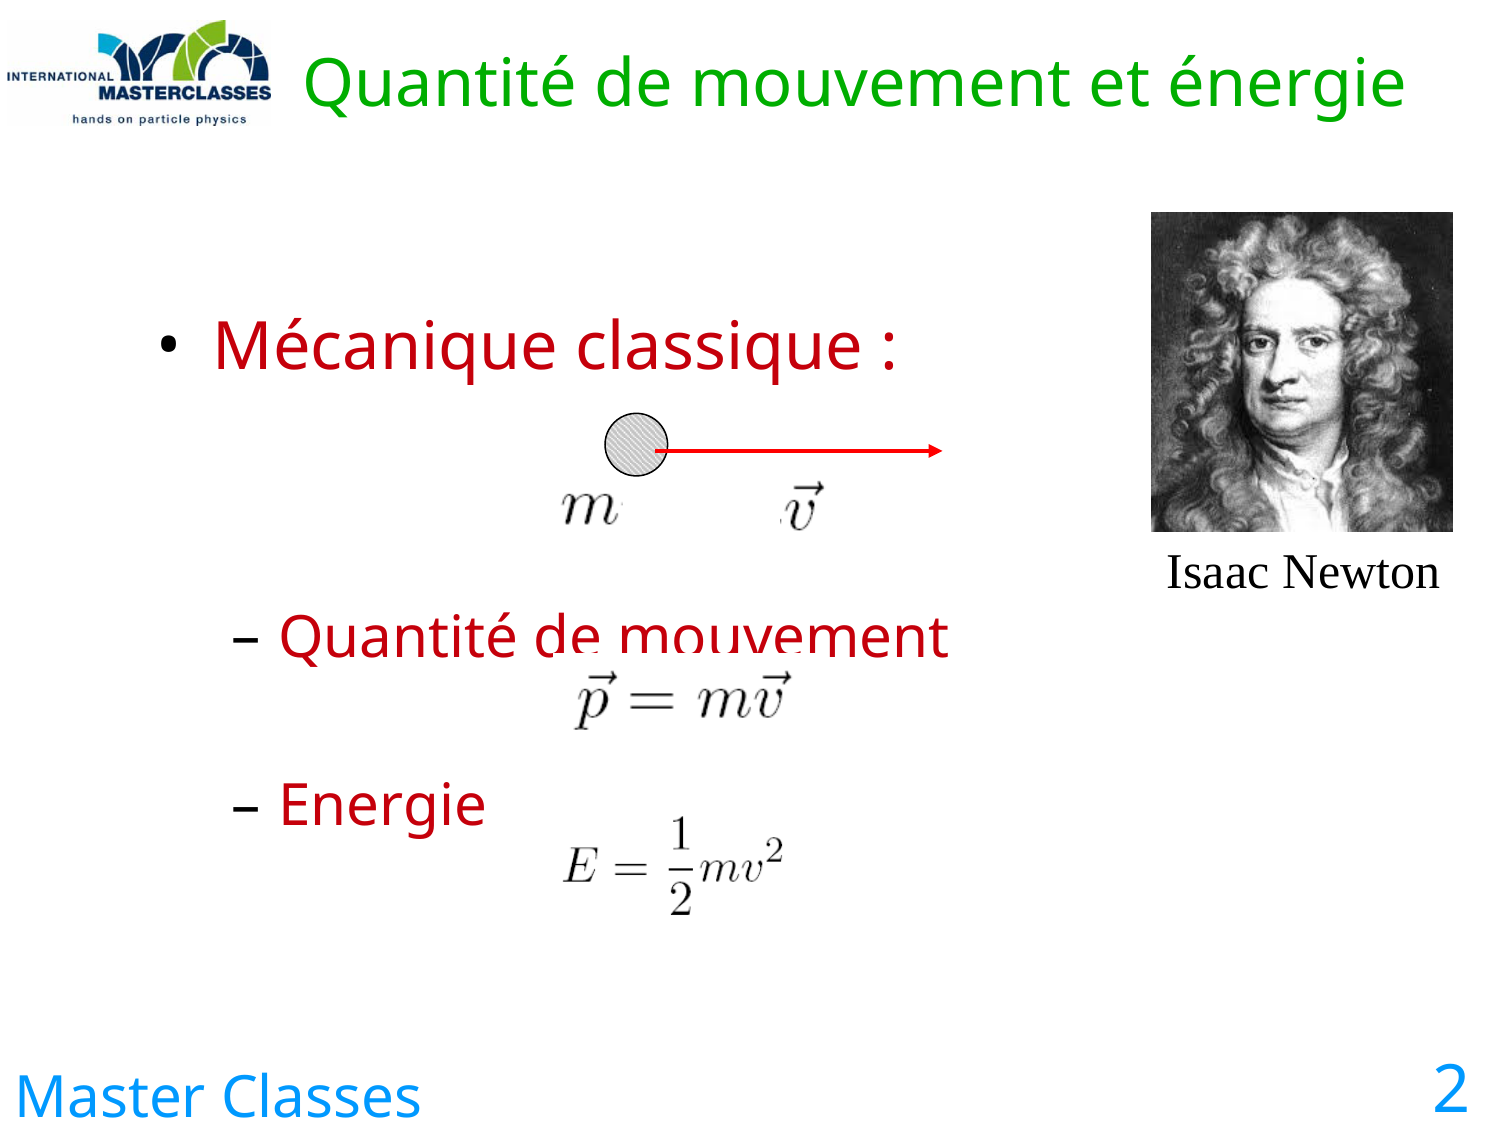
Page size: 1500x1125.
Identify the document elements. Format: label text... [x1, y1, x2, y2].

picture [1151, 212, 1453, 531]
title Quantité de mouvement et énergie [187, 18, 1500, 142]
picture [2, 10, 280, 130]
picture [780, 475, 835, 540]
picture [550, 814, 792, 925]
list Mécanique classique : Quantité de mouvement Energie [141, 295, 1388, 1106]
text_box Isaac Newton [1151, 531, 1456, 607]
picture [553, 653, 827, 745]
picture [555, 488, 623, 531]
text_box [605, 413, 668, 476]
